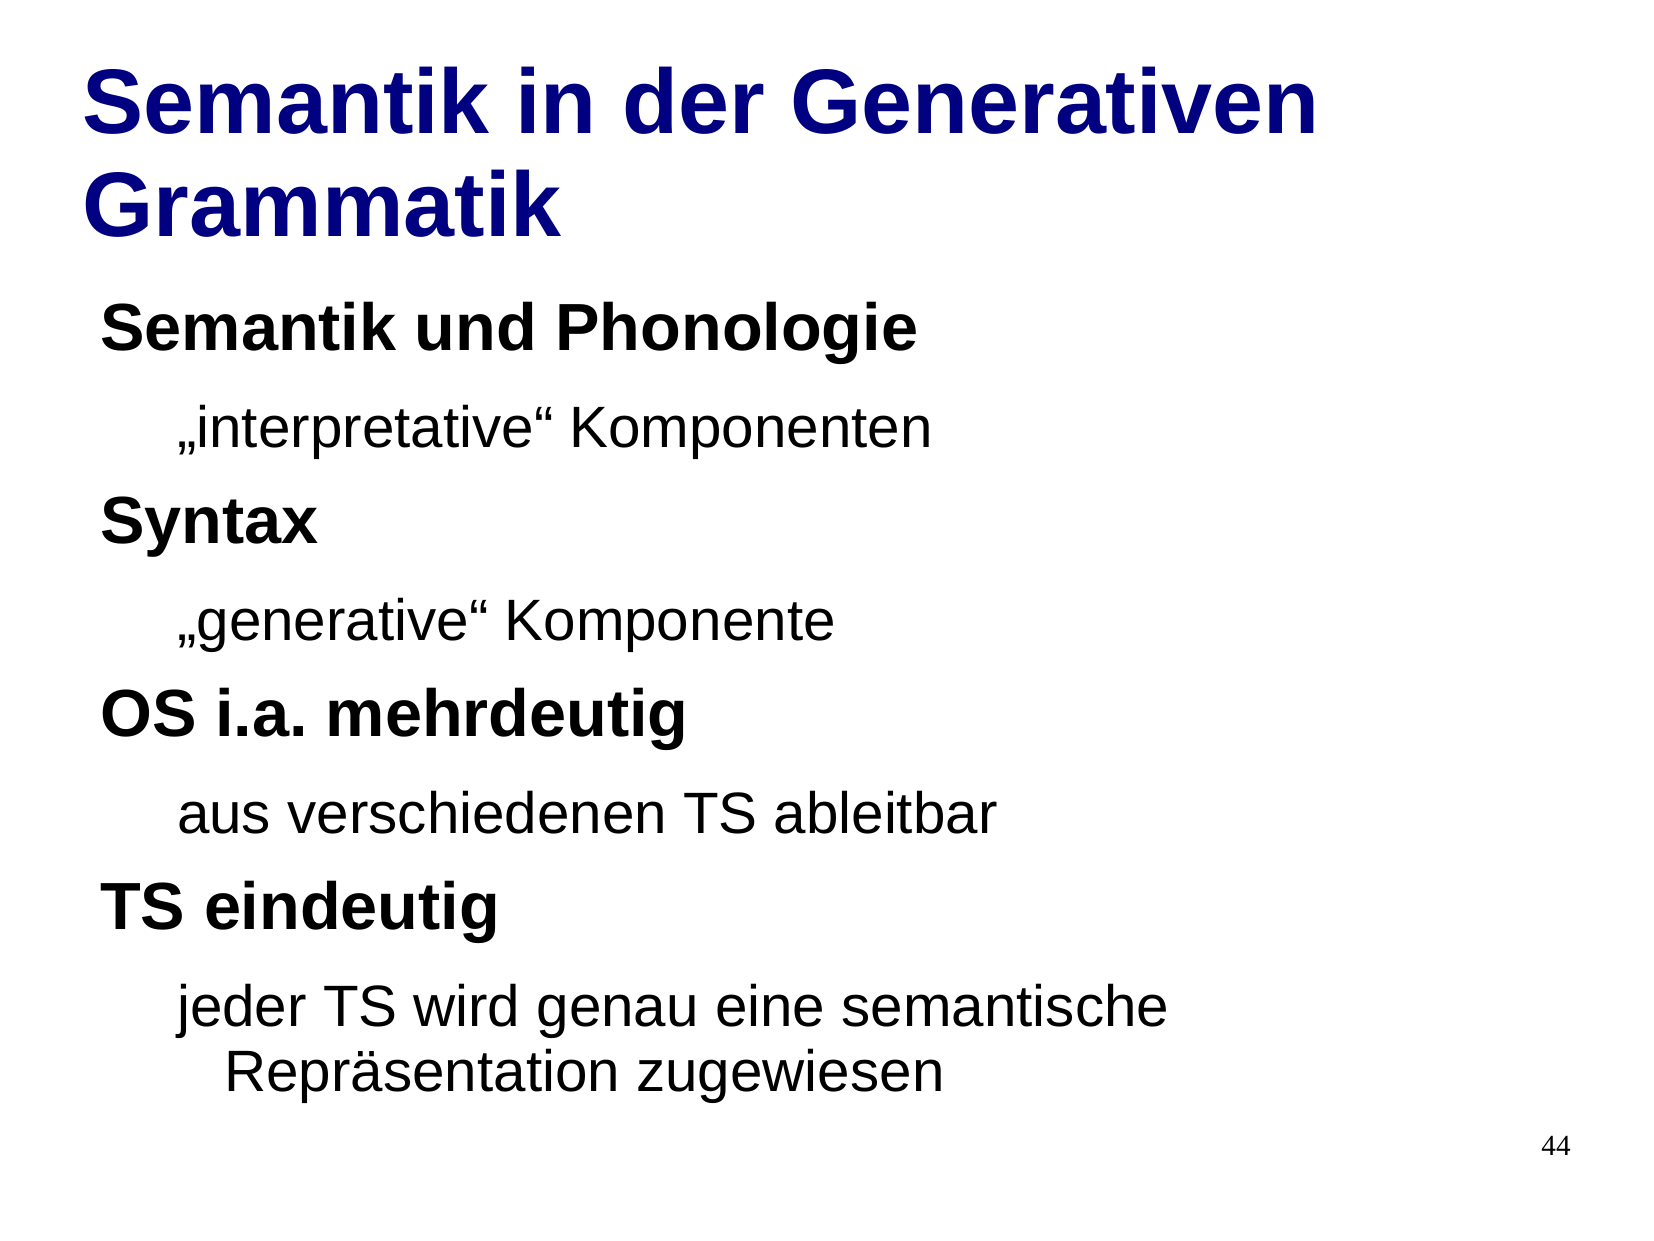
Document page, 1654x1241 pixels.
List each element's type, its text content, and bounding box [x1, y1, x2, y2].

title Semantik in der Generativen Grammatik [82, 56, 1571, 250]
list Semantik und Phonologie „interpretative“ Komponenten Syntax „generative“ Komponente OS i.a. mehrdeutig aus verschiedenen TS ableitbar TS eindeutig jeder TS wird genau eine semantische Repräsentation zugewiesen [82, 290, 1571, 1185]
